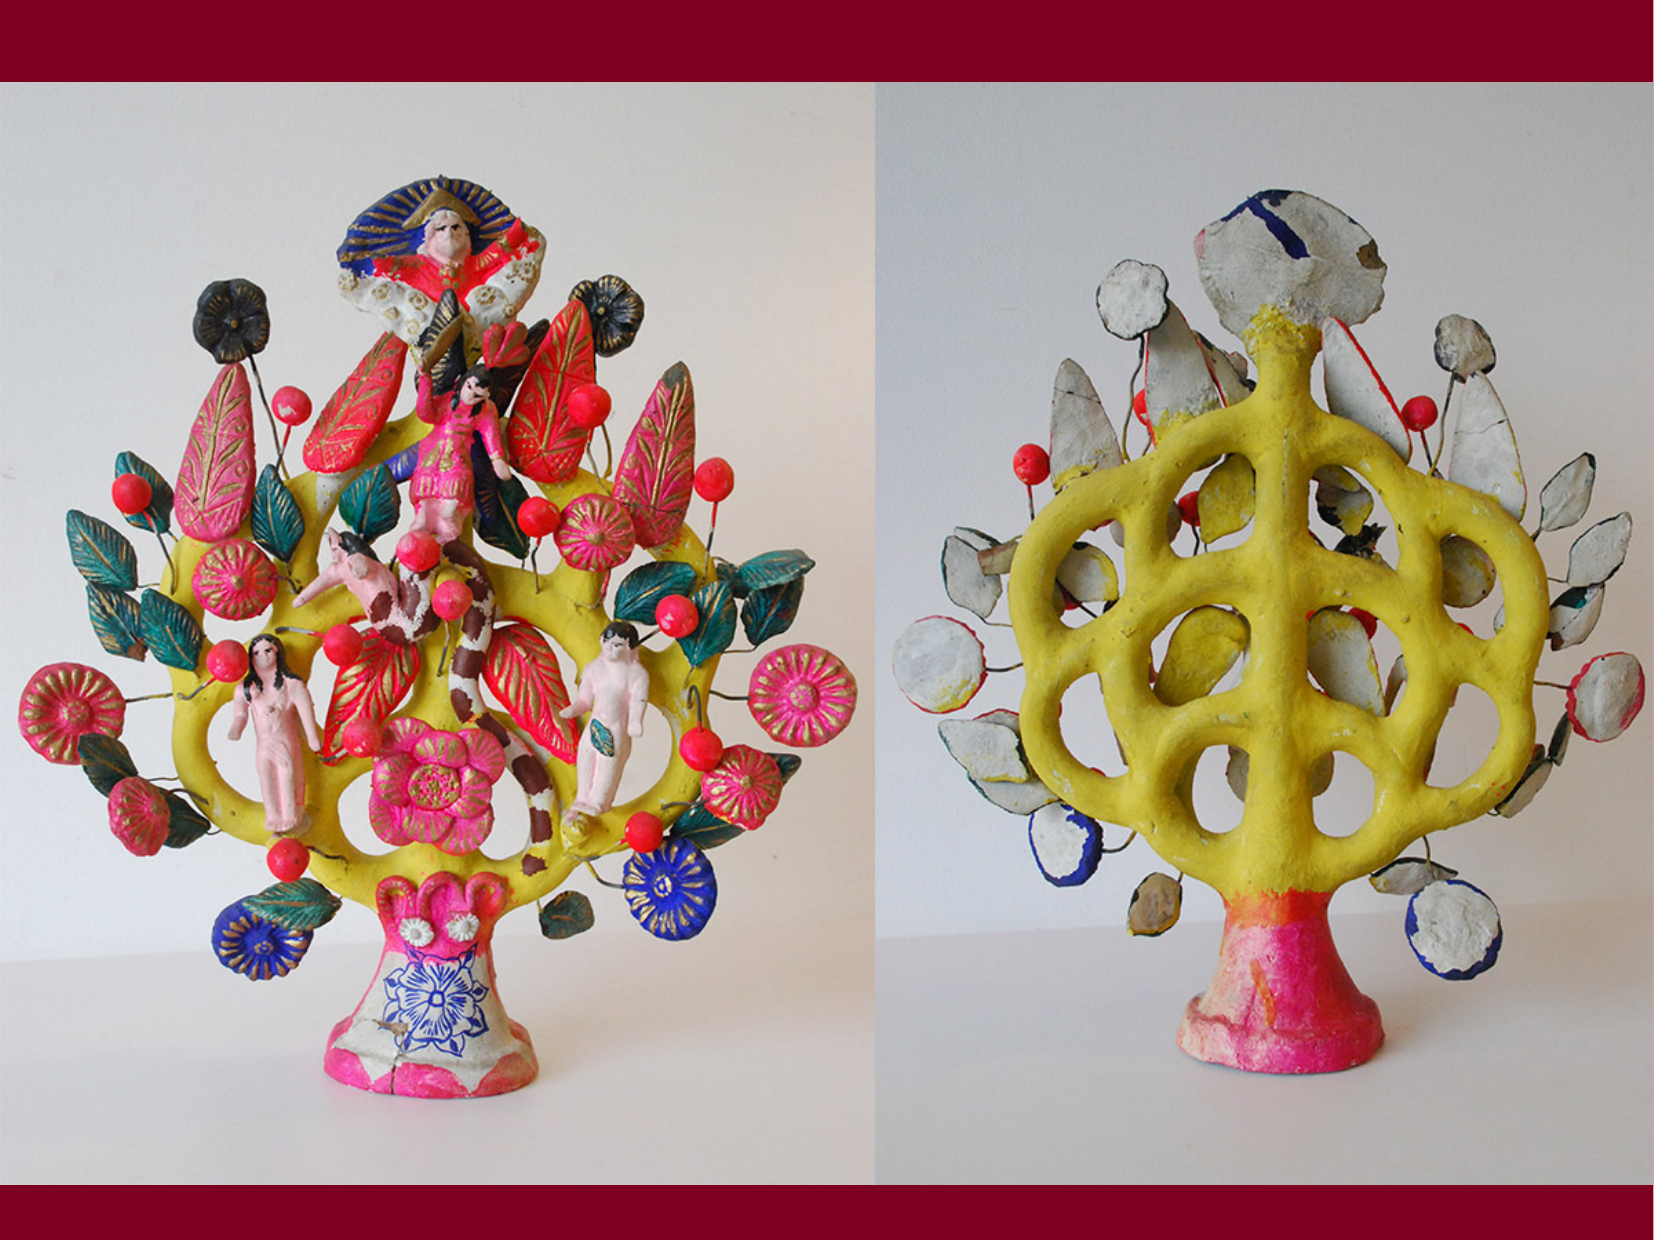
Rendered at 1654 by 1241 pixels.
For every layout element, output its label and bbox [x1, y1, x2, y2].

picture [0, 82, 1654, 1185]
